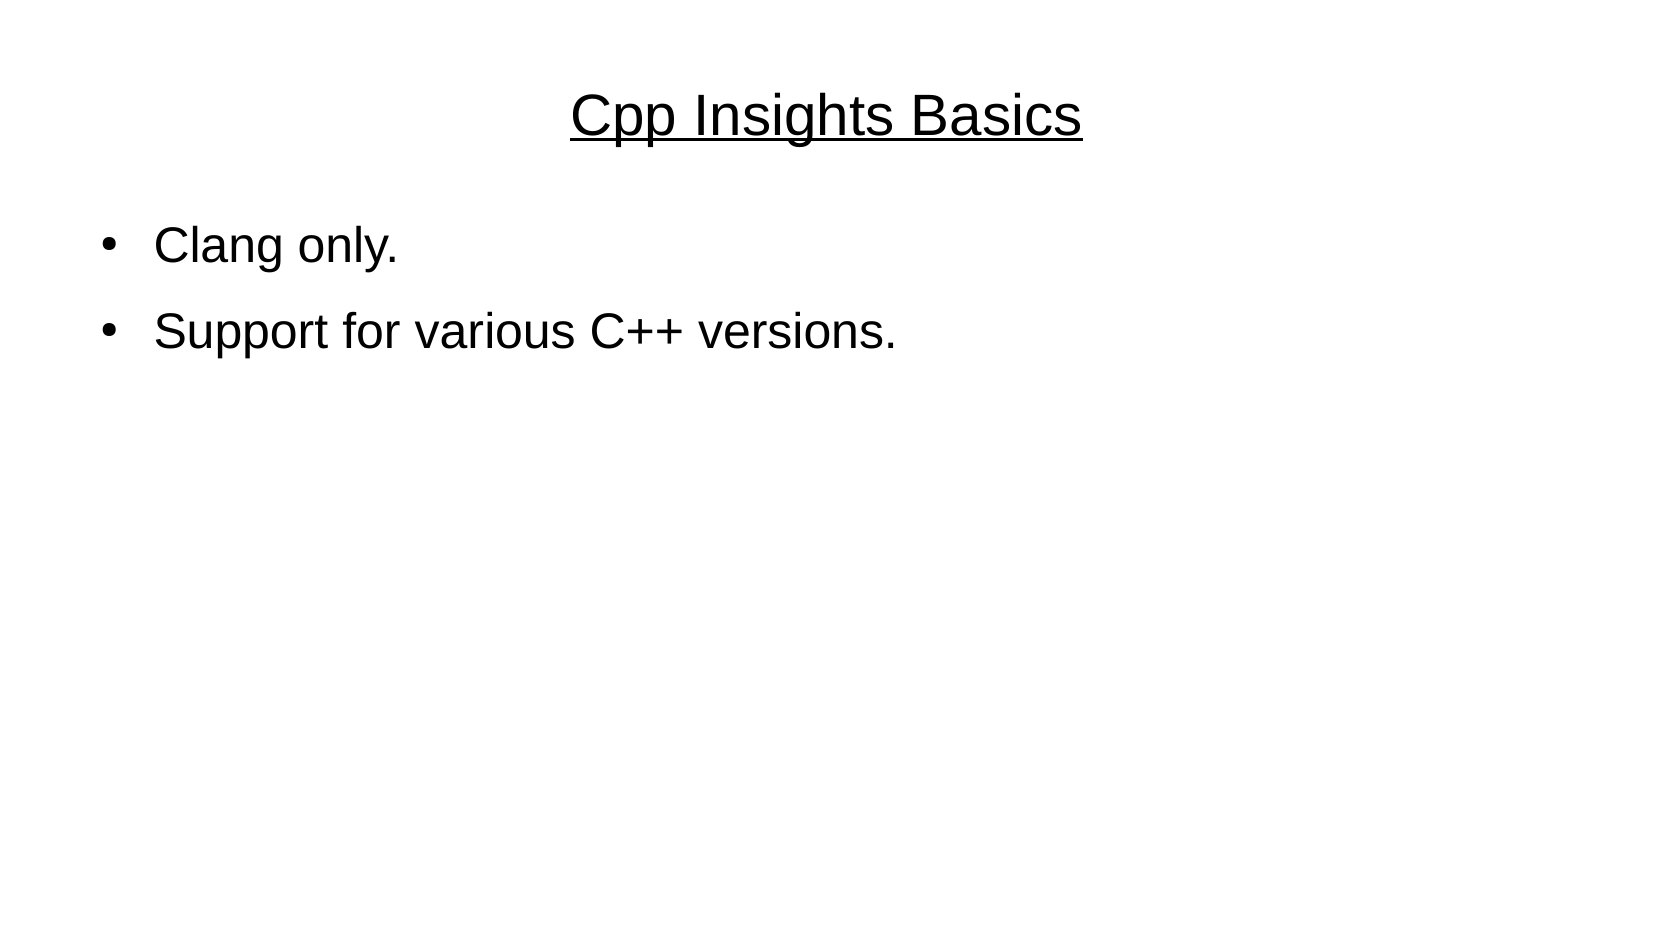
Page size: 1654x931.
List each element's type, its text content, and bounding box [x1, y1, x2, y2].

title Cpp Insights Basics [82, 37, 1571, 193]
list Clang only. Support for various C++ versions. [82, 217, 1571, 758]
